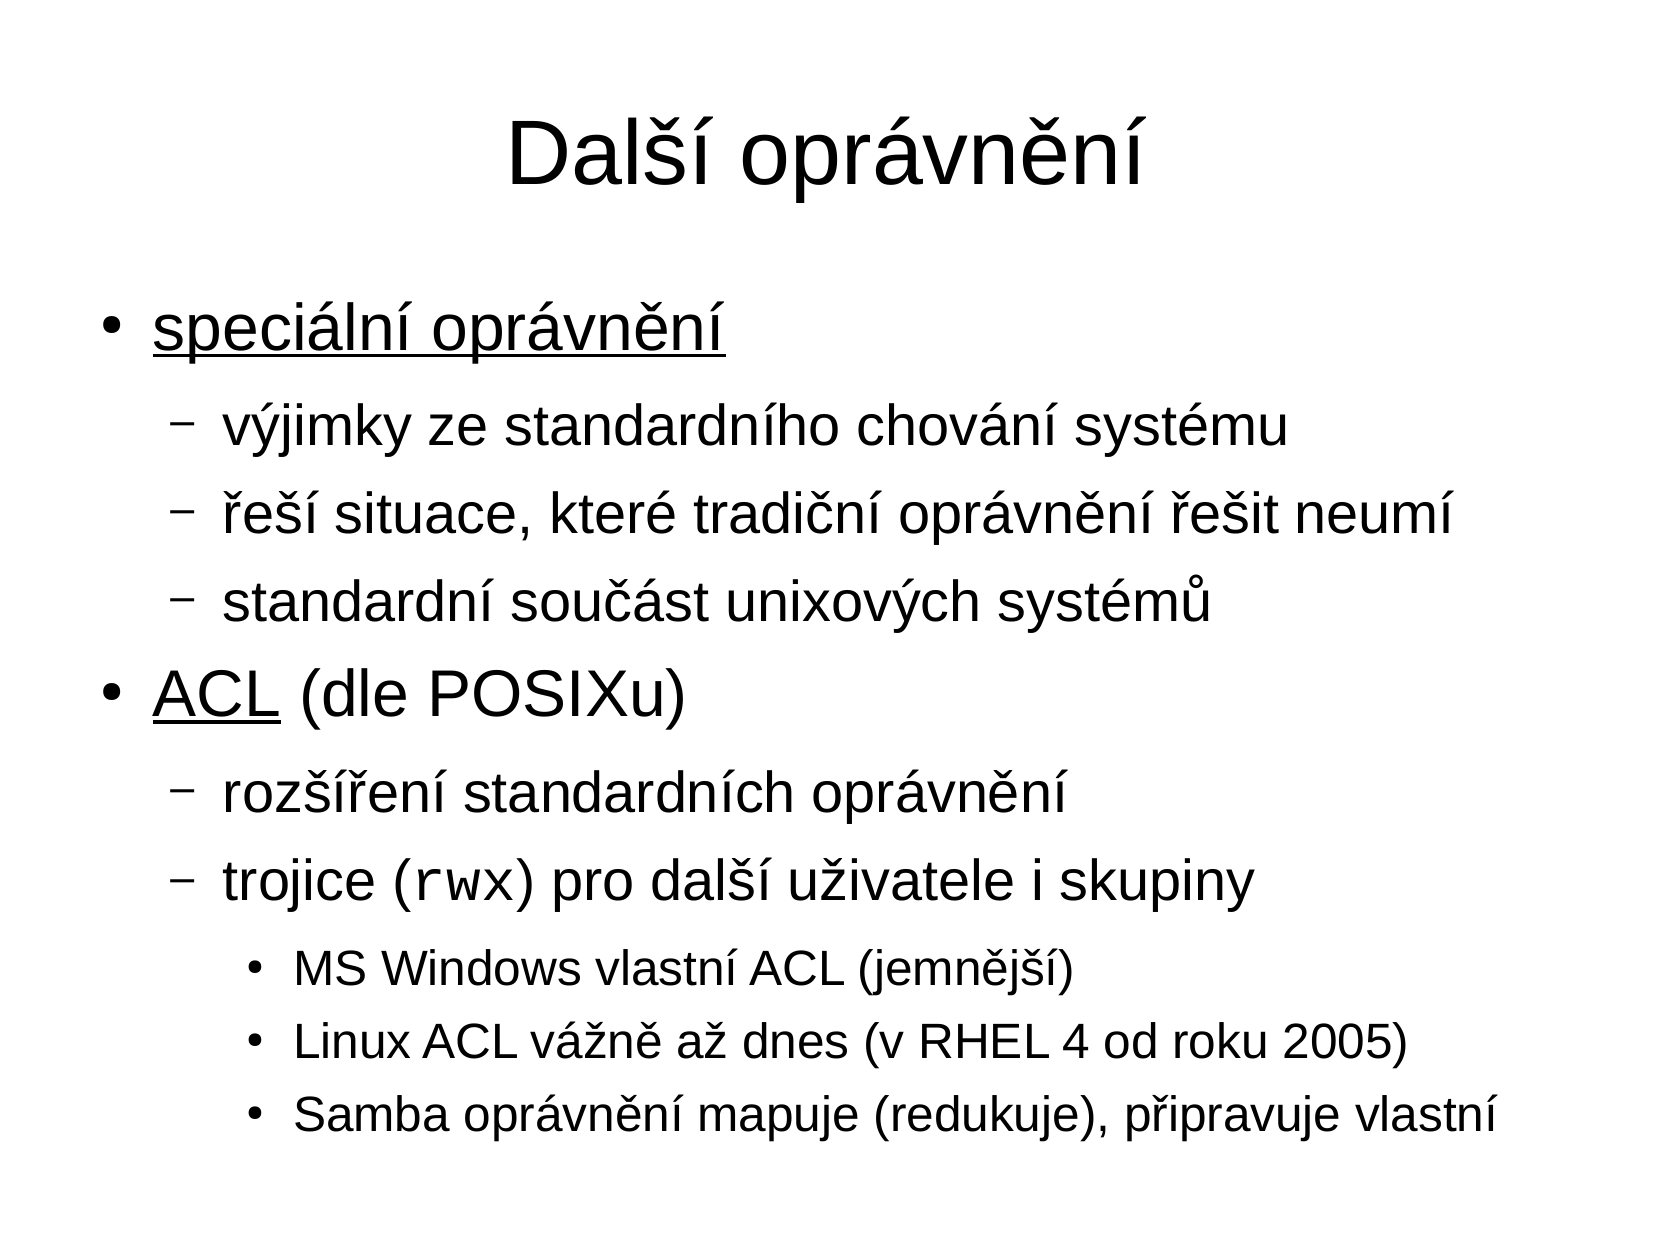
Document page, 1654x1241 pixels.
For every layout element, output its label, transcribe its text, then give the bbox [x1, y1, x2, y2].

title Další oprávnění [82, 56, 1571, 250]
list speciální oprávnění výjimky ze standardního chování systému řeší situace, které tradiční oprávnění řešit neumí standardní součást unixových systémů ACL (dle POSIXu) rozšíření standardních oprávnění trojice (rwx) pro další uživatele i skupiny MS Windows vlastní ACL (jemnější) Linux ACL vážně až dnes (v RHEL 4 od roku 2005) Samba oprávnění mapuje (redukuje), připravuje vlastní [82, 290, 1571, 1148]
